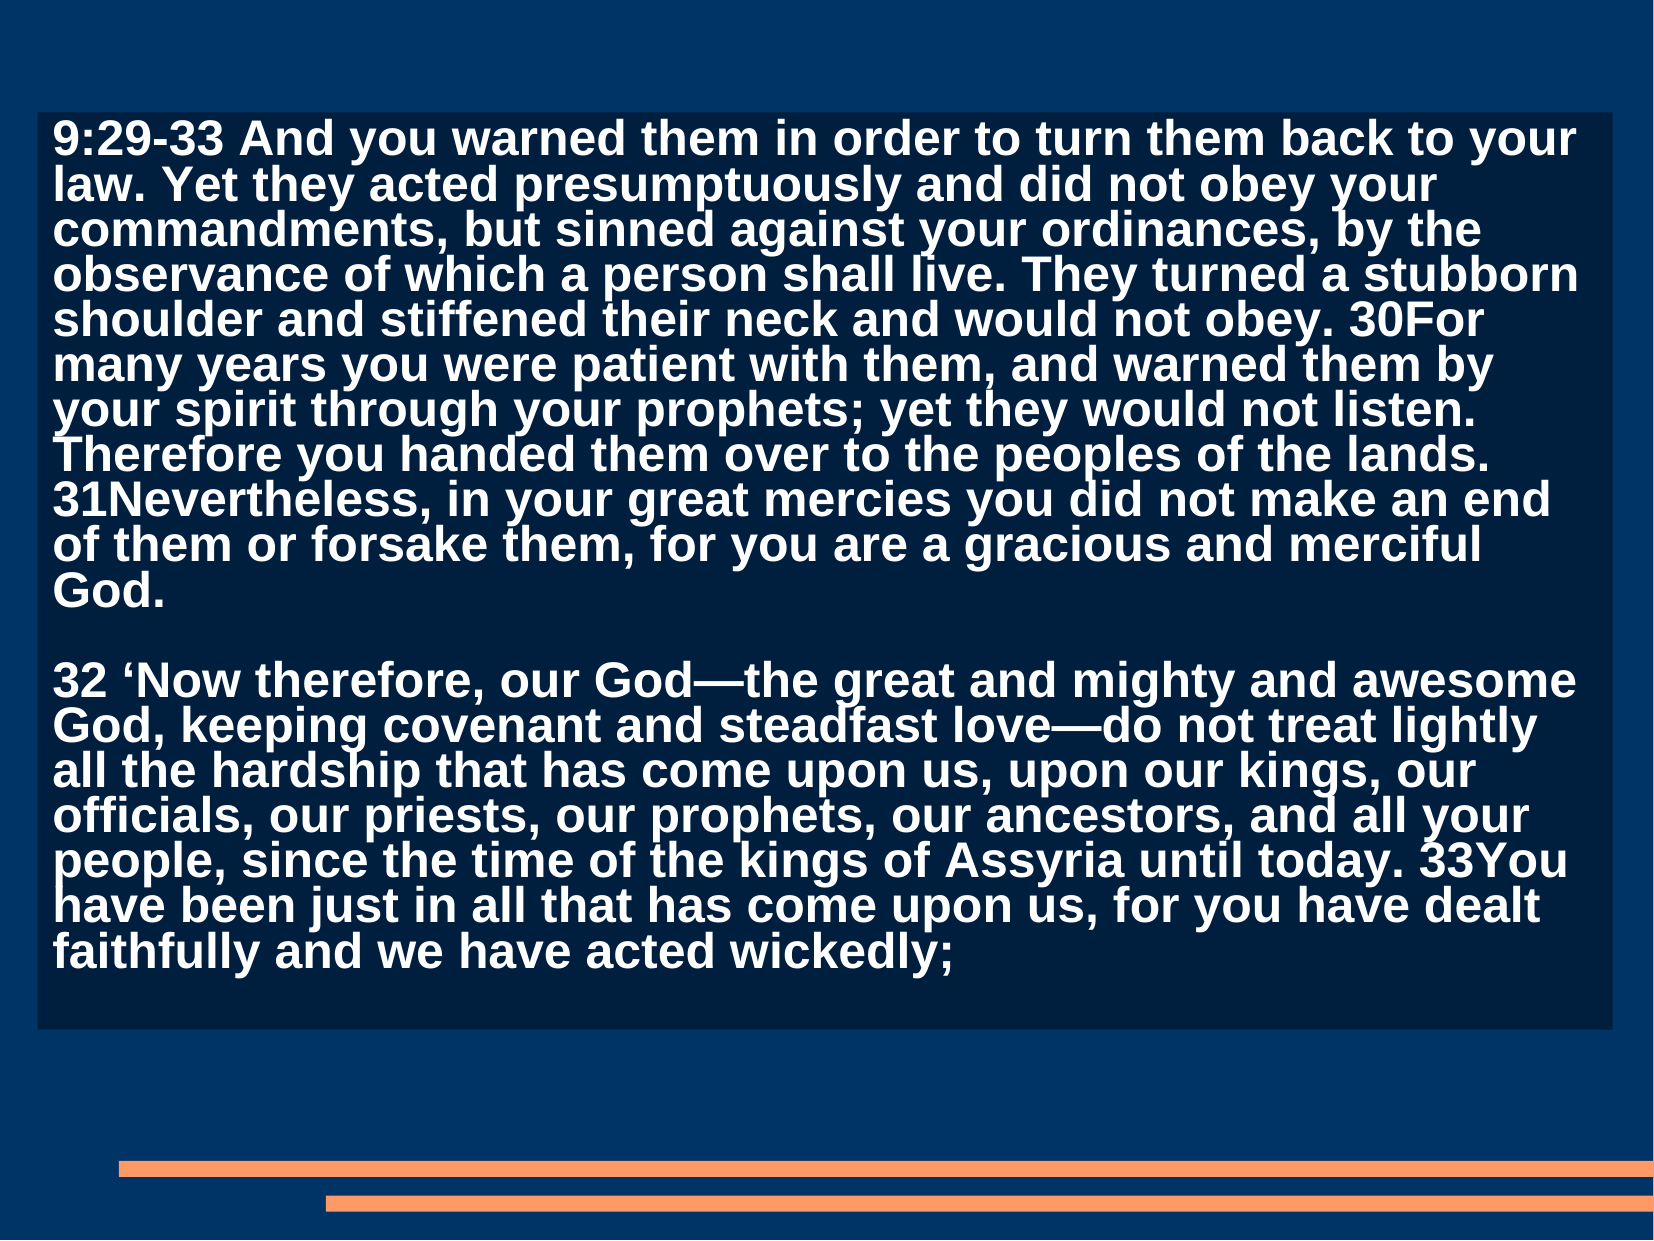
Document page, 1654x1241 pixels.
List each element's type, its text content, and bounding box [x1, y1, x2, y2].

text_box 9:29-33 And you warned them in order to turn them back to your law. Yet they acted presumptuously and did not obey your commandments, but sinned against your ordinances, by the observance of which a person shall live. They turned a stubborn shoulder and stiffened their neck and would not obey. 30For many years you were patient with them, and warned them by your spirit through your prophets; yet they would not listen. Therefore you handed them over to the peoples of the lands. 31Nevertheless, in your great mercies you did not make an end of them or forsake them, for you are a gracious and merciful God. 32 ‘Now therefore, our God—the great and mighty and awesome God, keeping covenant and steadfast love—do not treat lightly all the hardship that has come upon us, upon our kings, our officials, our priests, our prophets, our ancestors, and all your people, since the time of the kings of Assyria until today. 33You have been just in all that has come upon us, for you have dealt faithfully and we have acted wickedly; [37, 112, 1613, 1030]
